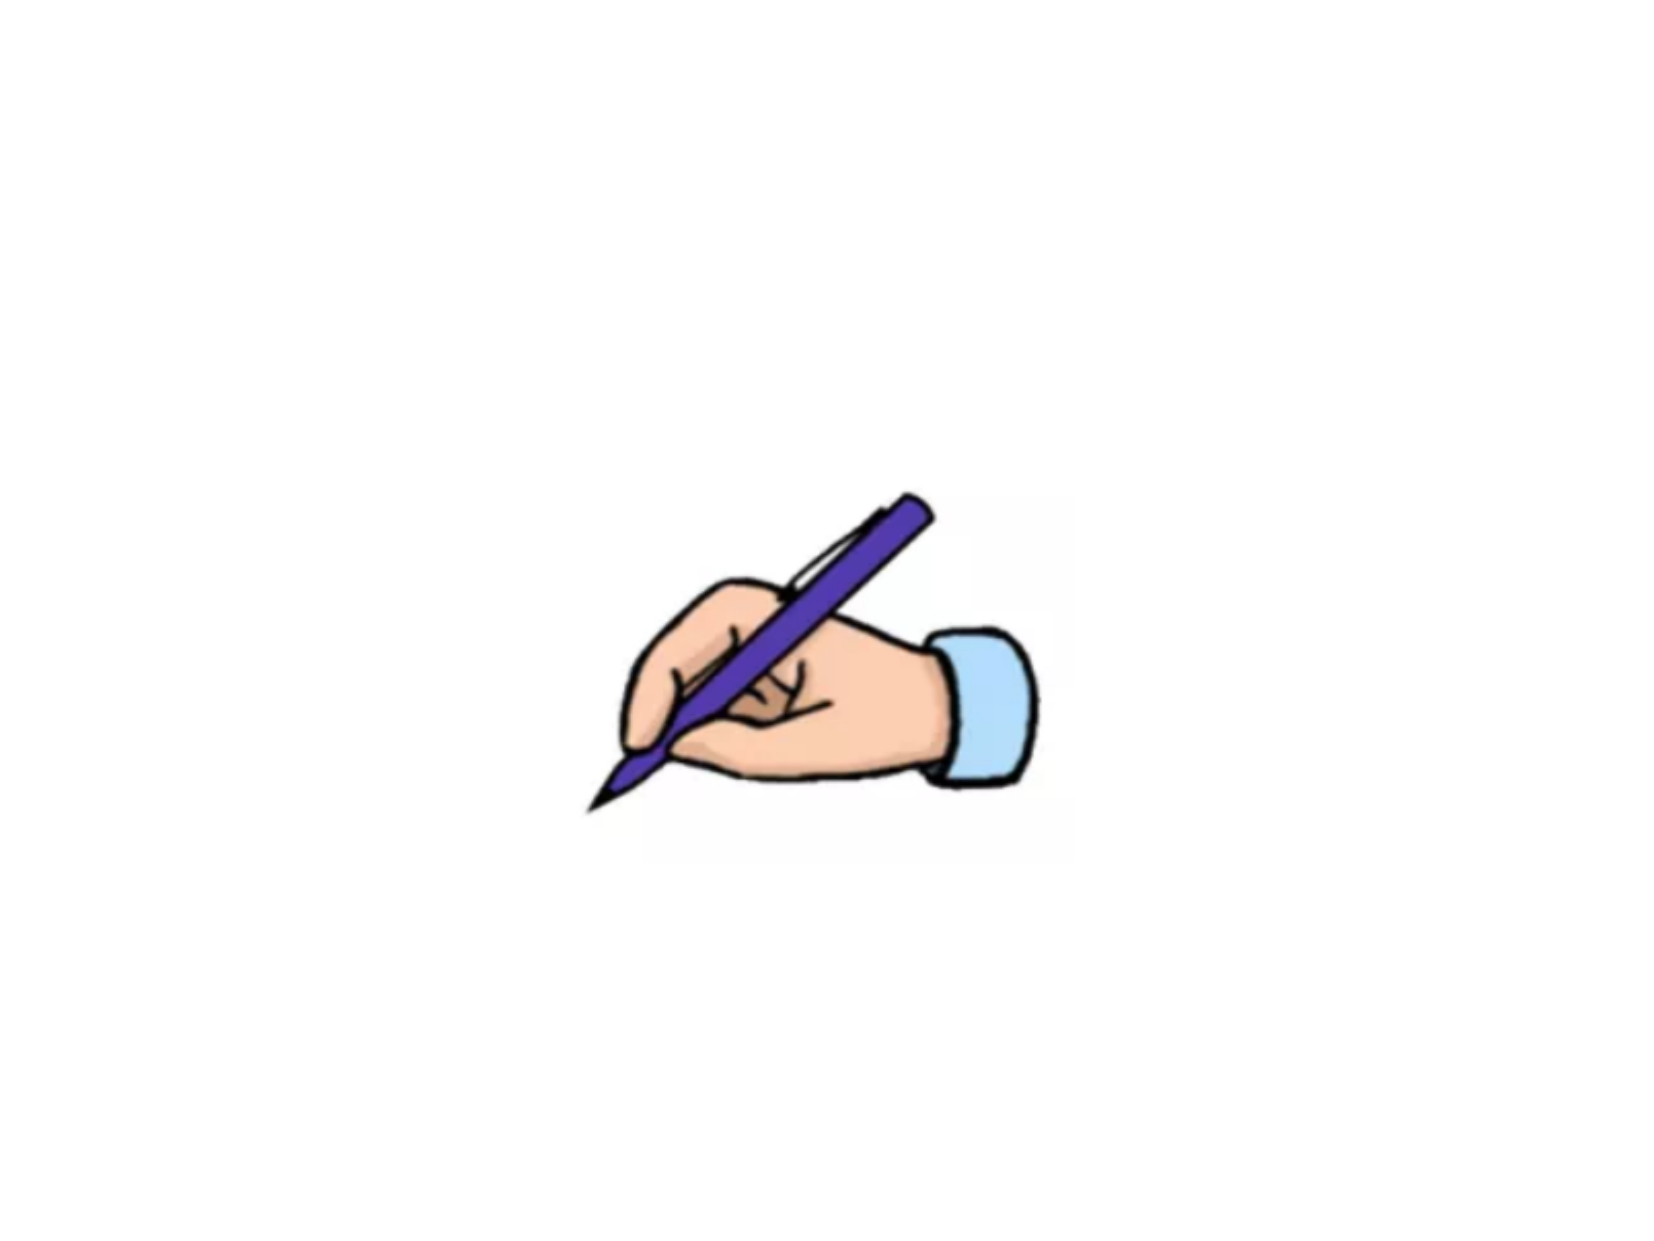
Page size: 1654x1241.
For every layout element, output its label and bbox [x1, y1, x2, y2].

picture [555, 413, 1075, 863]
